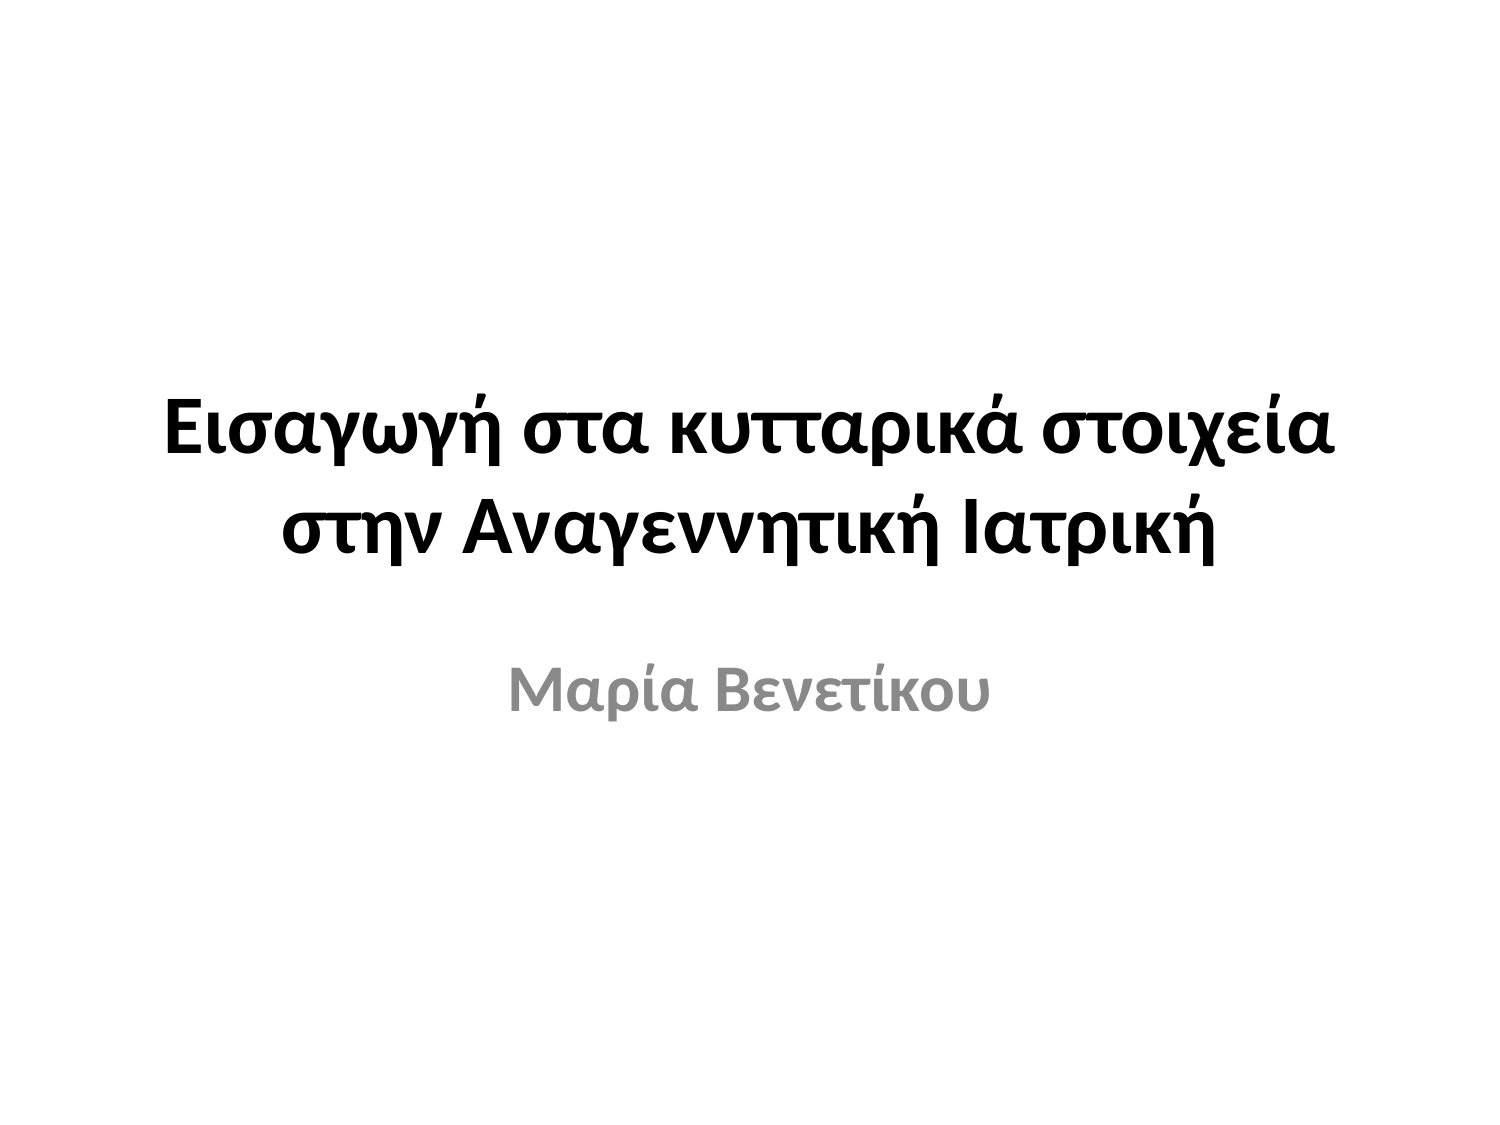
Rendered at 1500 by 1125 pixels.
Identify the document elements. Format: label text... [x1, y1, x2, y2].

subtitle Μαρία Βενετίκου [225, 637, 1276, 925]
title Εισαγωγή στα κυτταρικά στοιχεία στην Αναγεννητική Ιατρική [112, 349, 1388, 591]
